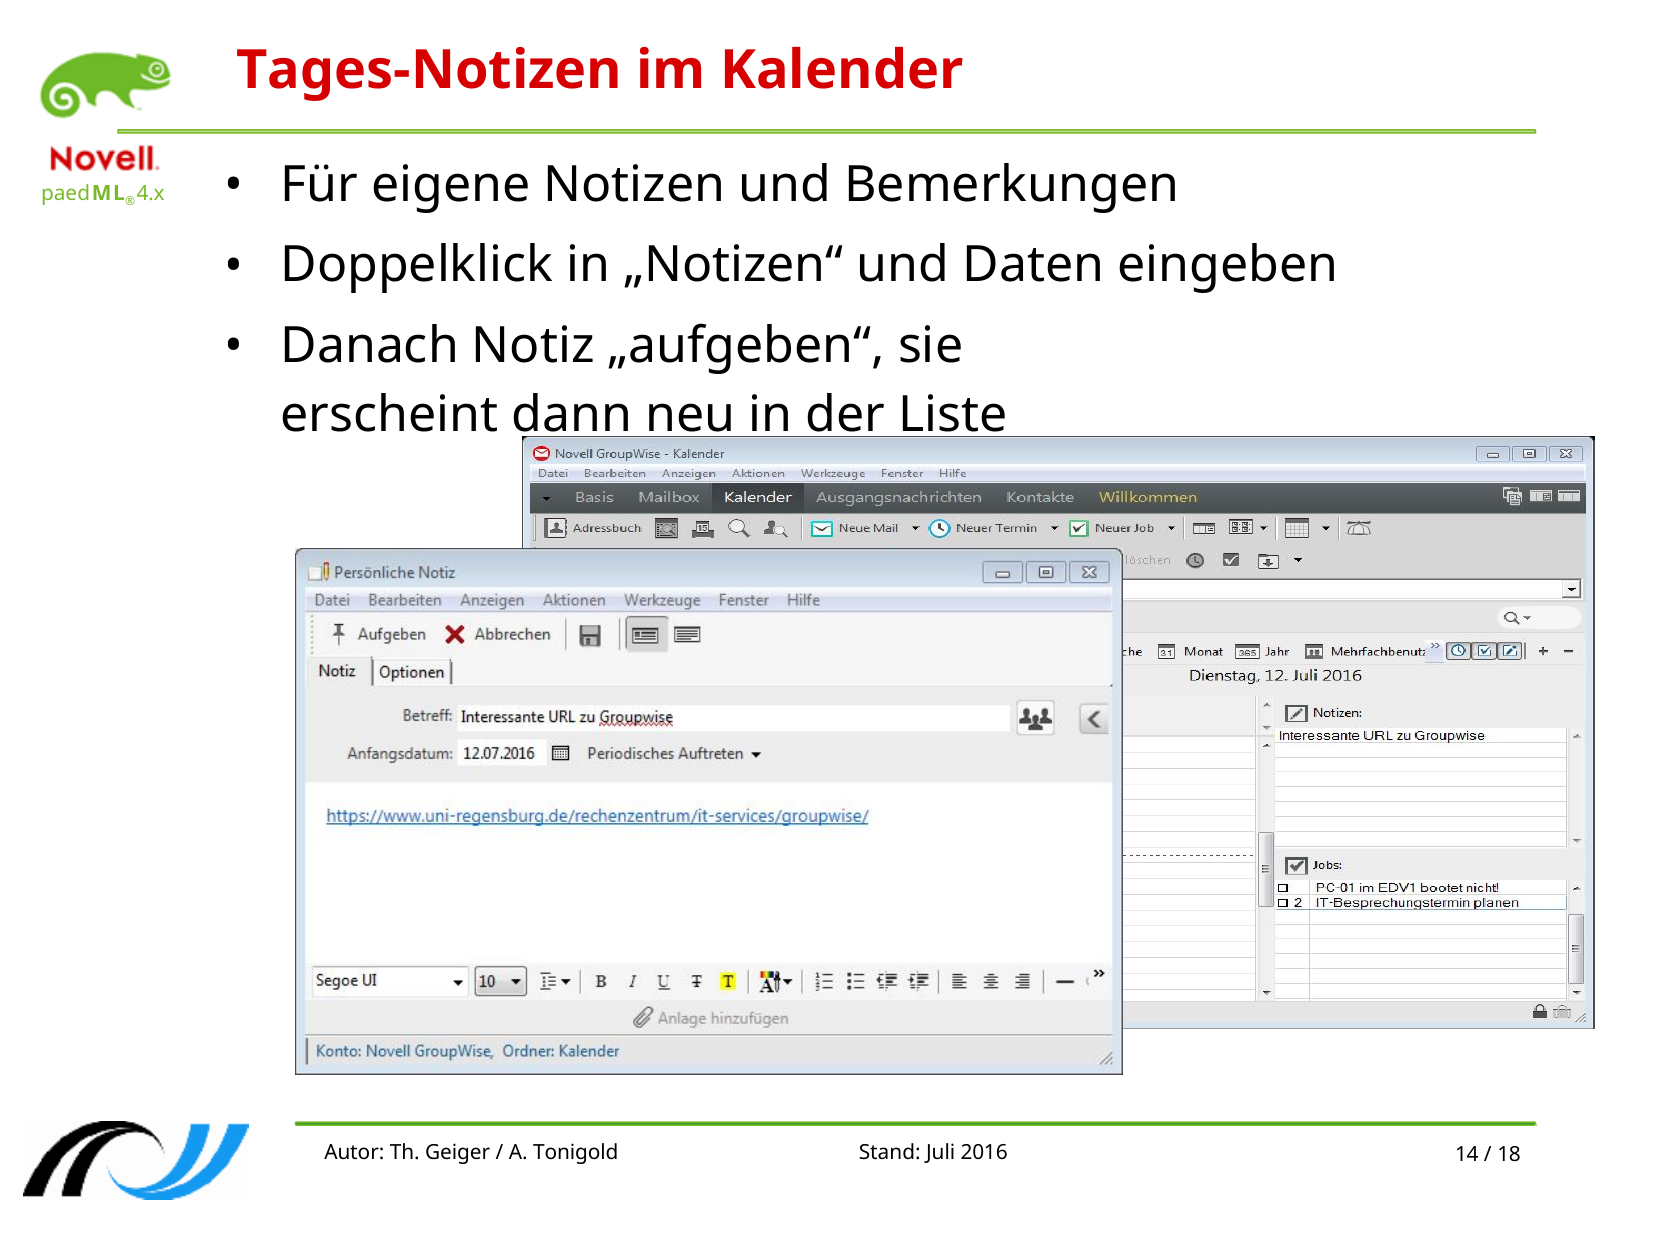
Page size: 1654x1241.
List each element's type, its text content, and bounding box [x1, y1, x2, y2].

picture [295, 436, 1595, 1075]
title Tages-Notizen im Kalender [236, 17, 1536, 119]
picture [23, 1121, 249, 1200]
picture [26, 35, 184, 193]
list Für eigene Notizen und Bemerkungen Doppelklick in „Notizen“ und Daten eingeben Danach Notiz „aufgeben“, sie erscheint dann neu in der Liste [224, 147, 1554, 1004]
